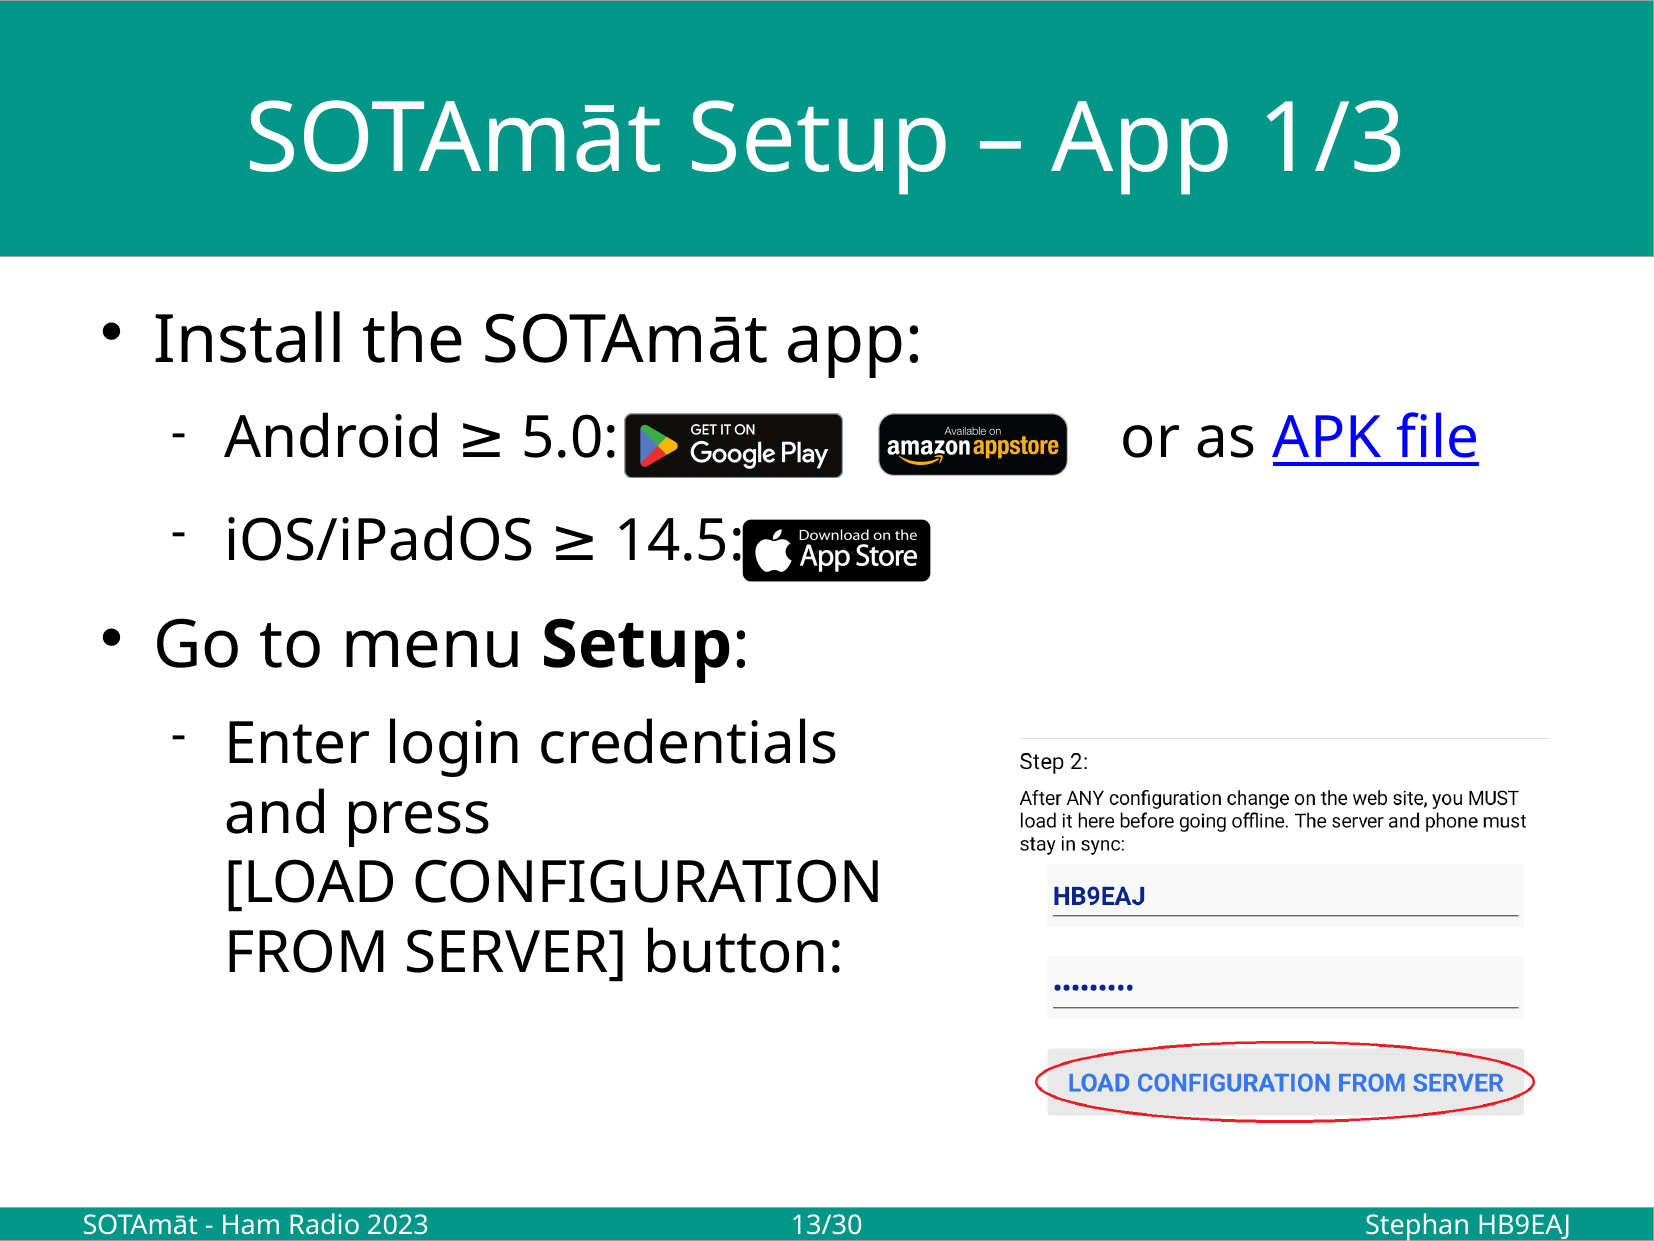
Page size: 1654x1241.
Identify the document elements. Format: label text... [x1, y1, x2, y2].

title SOTAmāt Setup – App 1/3 [81, 29, 1570, 237]
picture [742, 519, 931, 582]
picture [878, 413, 1068, 476]
picture [998, 738, 1571, 1180]
list Install the SOTAmāt app: Android ≥ 5.0: or as APK file iOS/iPadOS ≥ 14.5: Go to menu Setup: Enter login credentials and press [LOAD CONFIGURATION FROM SERVER] button: [82, 295, 1571, 1182]
picture [624, 413, 843, 478]
